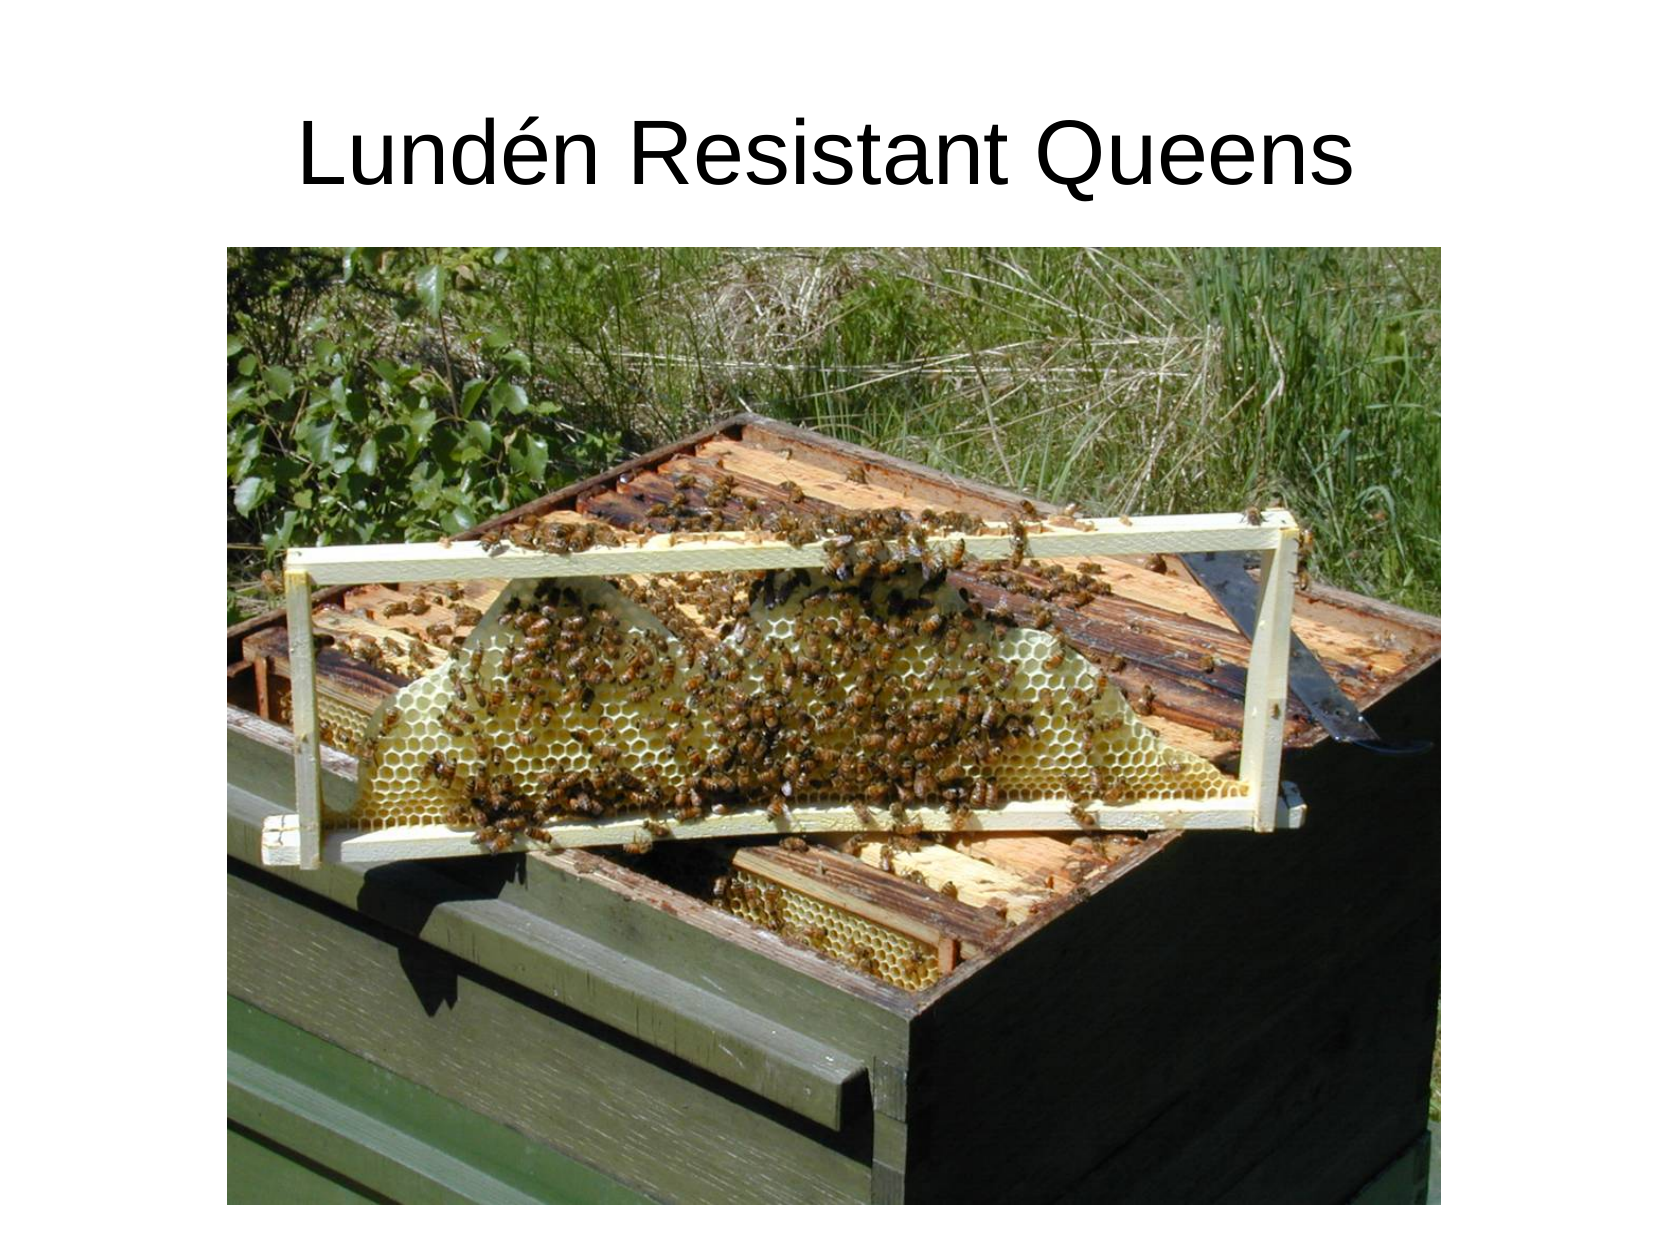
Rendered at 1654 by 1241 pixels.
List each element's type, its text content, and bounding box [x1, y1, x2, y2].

picture [227, 247, 1441, 1205]
title Lundén Resistant Queens [82, 49, 1571, 257]
